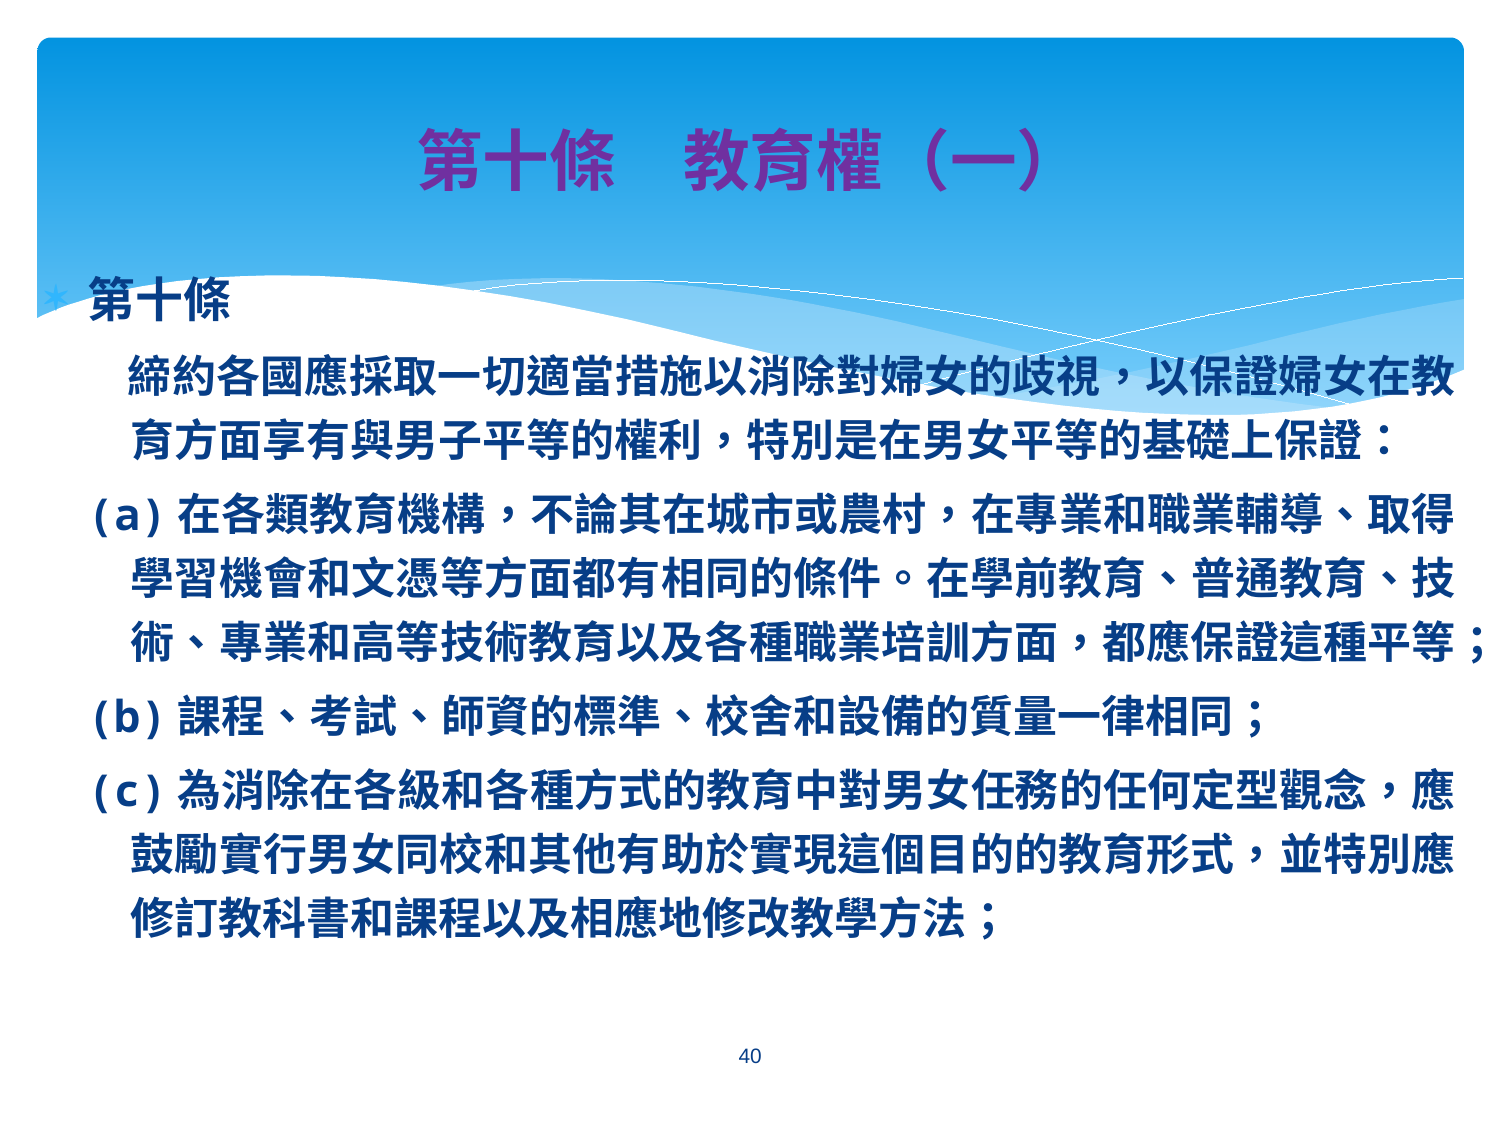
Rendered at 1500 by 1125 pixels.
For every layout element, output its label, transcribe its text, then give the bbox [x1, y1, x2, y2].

title 第十條 教育權（一） [75, 55, 1426, 262]
text_box 40 [654, 1025, 846, 1086]
list 第十條 締約各國應採取一切適當措施以消除對婦女的歧視，以保證婦女在教育方面享有與男子平等的權利，特別是在男女平等的基礎上保證： (a)在各類教育機構，不論其在城市或農村，在專業和職業輔導、取得學習機會和文憑等方面都有相同的條件。在學前教育、普通教育、技術、專業和高等技術教育以及各種職業培訓方面，都應保證這種平等； (b)課程、考試、師資的標準、校舍和設備的質量一律相同； (c)為消除在各級和各種方式的教育中對男女任務的任何定型觀念，應鼓勵實行男女同校和其他有助於實現這個目的的教育形式，並特別應修訂教科書和課程以及相應地修改教學方法； [29, 262, 1471, 1051]
